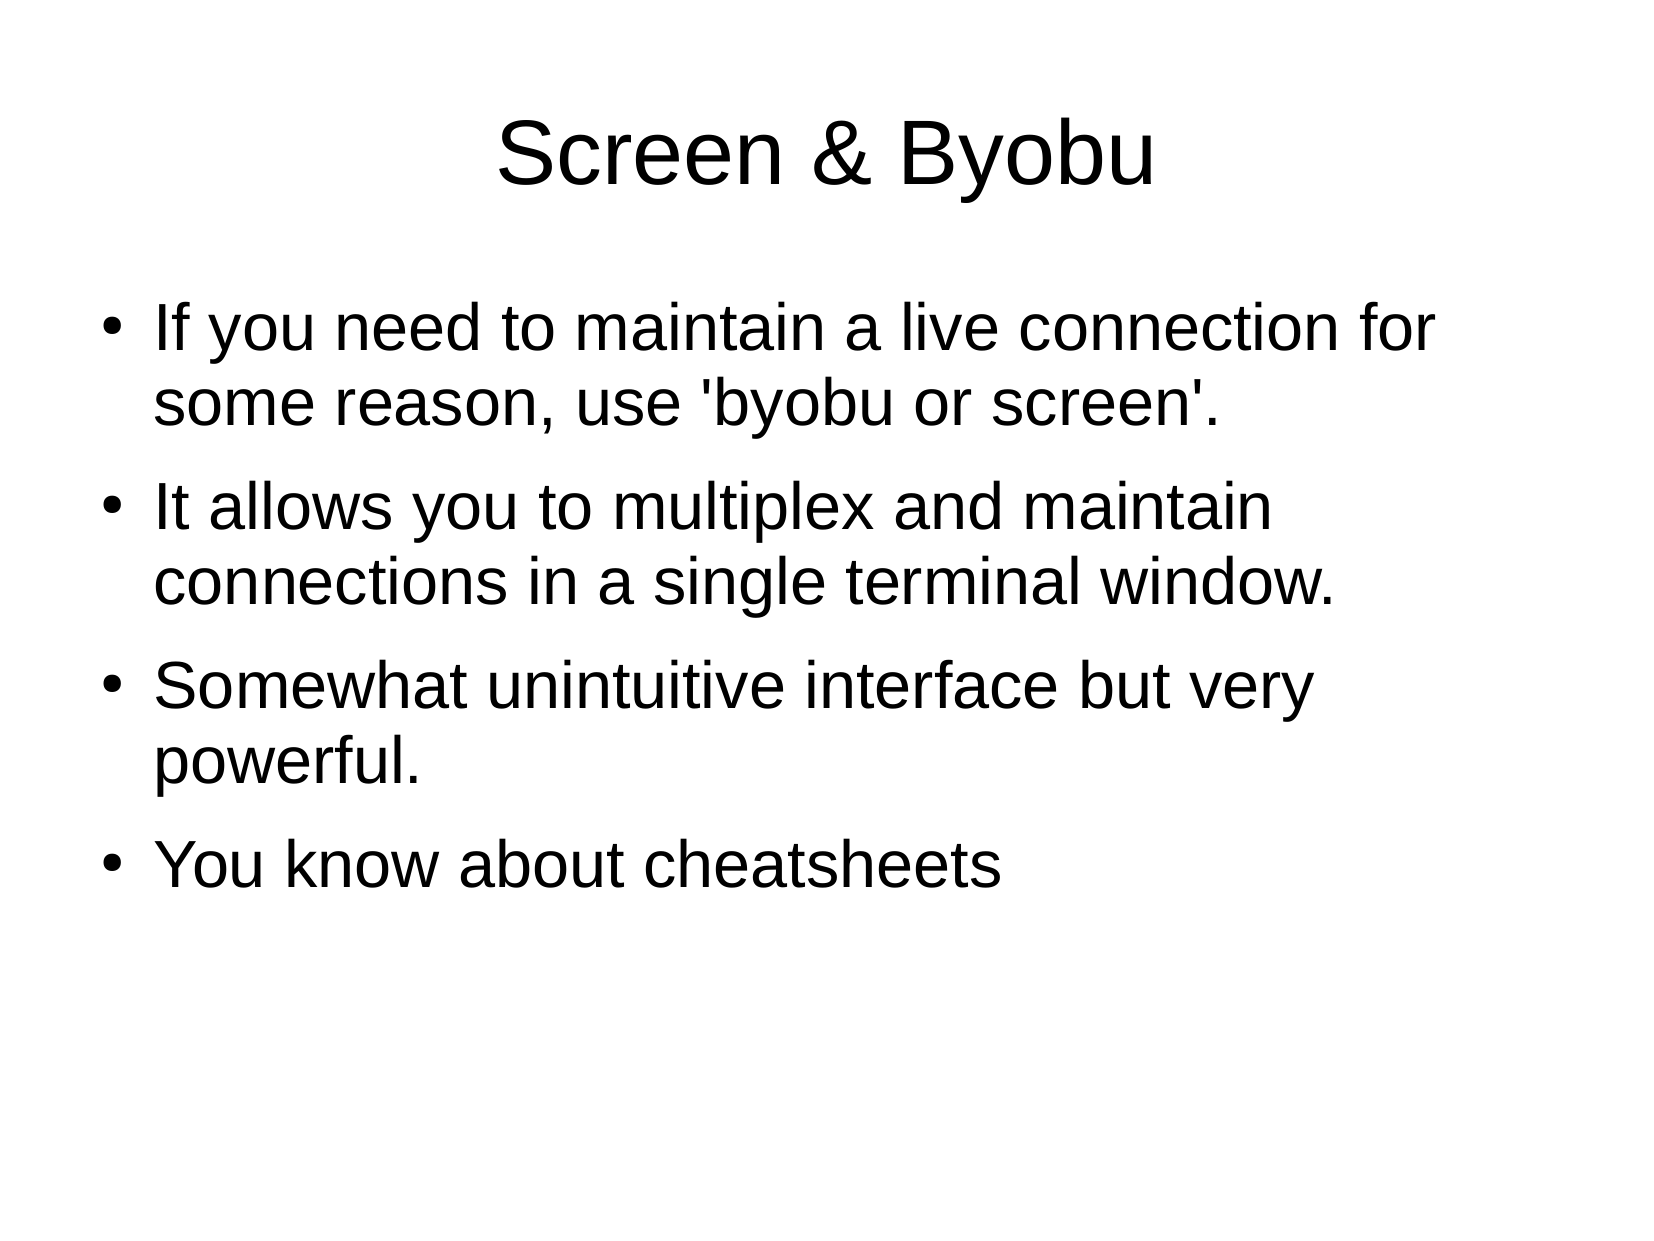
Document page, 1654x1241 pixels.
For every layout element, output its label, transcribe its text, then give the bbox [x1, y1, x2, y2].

list If you need to maintain a live connection for some reason, use 'byobu or screen'. It allows you to multiplex and maintain connections in a single terminal window. Somewhat unintuitive interface but very powerful. You know about cheatsheets [82, 290, 1538, 1010]
title Screen & Byobu [82, 49, 1571, 257]
